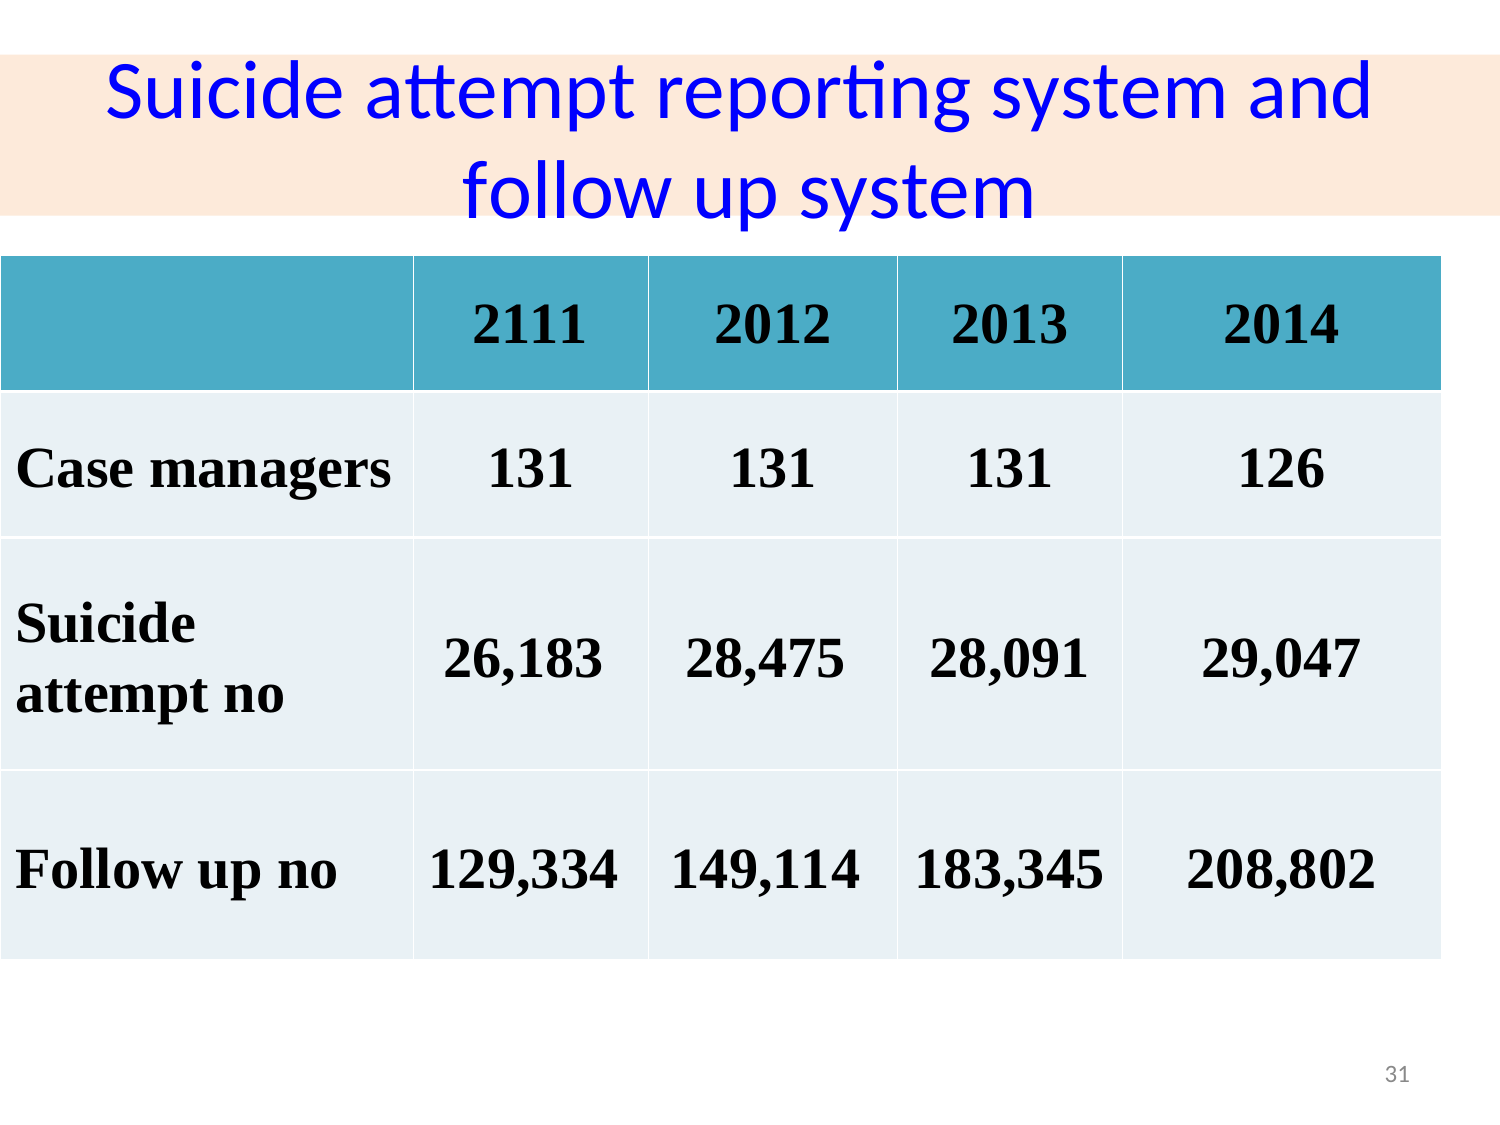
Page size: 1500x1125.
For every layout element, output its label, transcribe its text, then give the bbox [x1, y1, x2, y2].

table_header 2012 [649, 256, 897, 390]
table_header [1, 256, 413, 390]
table_cell 129,334 [414, 771, 648, 959]
table_cell Case managers [1, 393, 413, 536]
table_header 2014 [1123, 256, 1441, 390]
table_cell 208,802 [1123, 771, 1441, 959]
table_cell 183,345 [898, 771, 1122, 959]
table_cell 26,183 [414, 539, 648, 769]
table_cell 29,047 [1123, 539, 1441, 769]
table_header 2111 [414, 256, 648, 390]
table_header 2013 [898, 256, 1122, 390]
table_cell Suicide attempt no [1, 539, 413, 769]
title Suicide attempt reporting system and follow up system [0, 54, 1500, 216]
table_cell 131 [898, 393, 1122, 536]
table_cell 131 [414, 393, 648, 536]
table_cell 28,091 [898, 539, 1122, 769]
table_cell 126 [1123, 393, 1441, 536]
text_box <編號> [1074, 1042, 1426, 1103]
table_cell Follow up no [1, 771, 413, 959]
table_cell 149,114 [649, 771, 897, 959]
table_cell 131 [649, 393, 897, 536]
table_cell 28,475 [649, 539, 897, 769]
